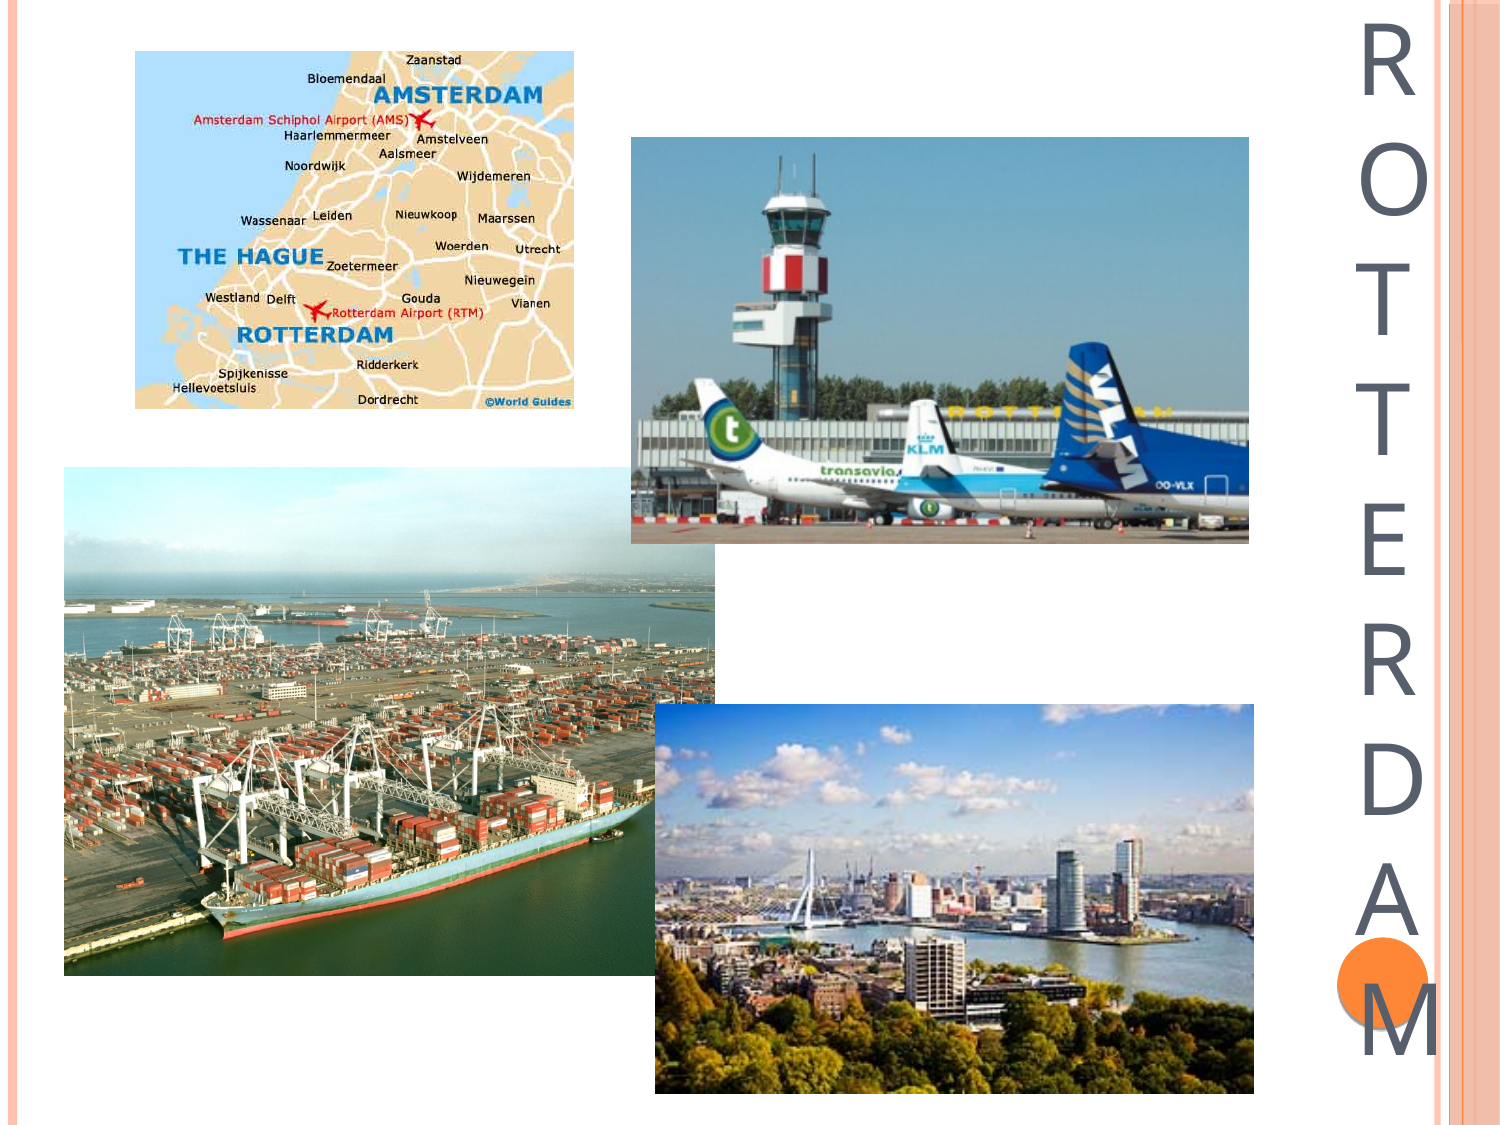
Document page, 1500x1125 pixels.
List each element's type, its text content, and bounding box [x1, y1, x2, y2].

title ROTTERDAM [1340, 54, 1414, 1083]
picture [135, 51, 574, 409]
picture [64, 137, 1254, 1094]
